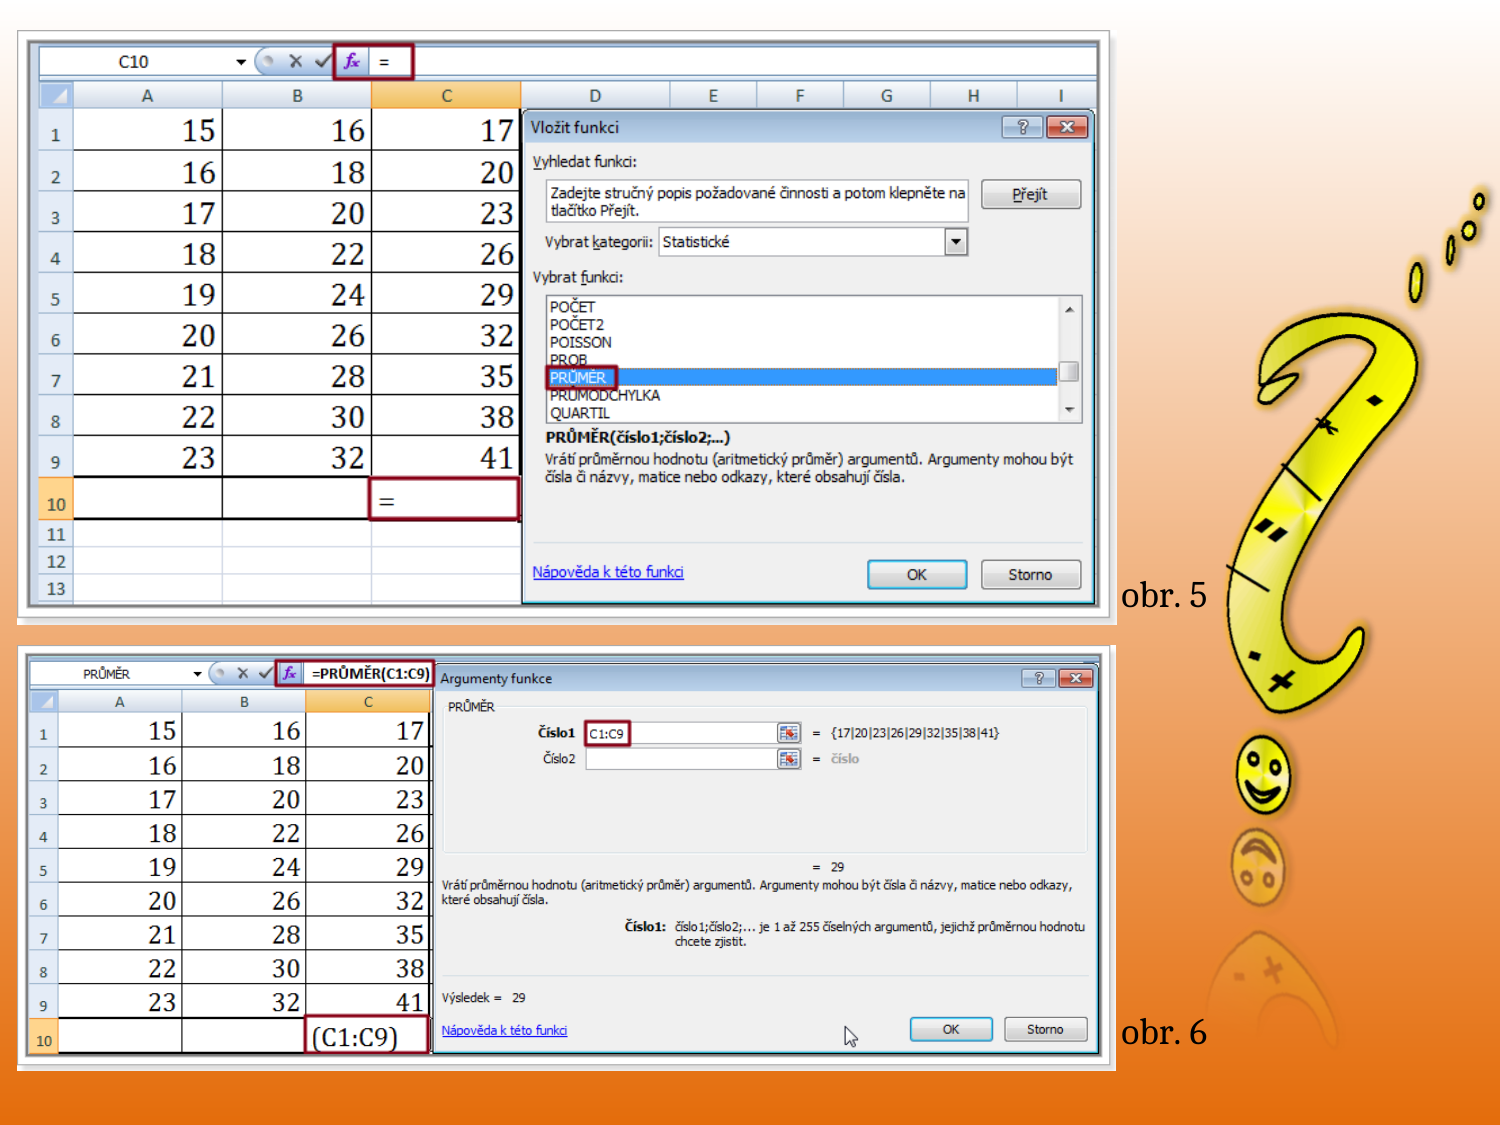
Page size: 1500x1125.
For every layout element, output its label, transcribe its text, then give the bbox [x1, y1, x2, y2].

text_box obr. 5 [1106, 562, 1223, 623]
picture [17, 645, 1116, 1071]
picture [17, 30, 1117, 625]
text_box obr. 6 [1106, 999, 1223, 1060]
picture [1171, 160, 1500, 1125]
